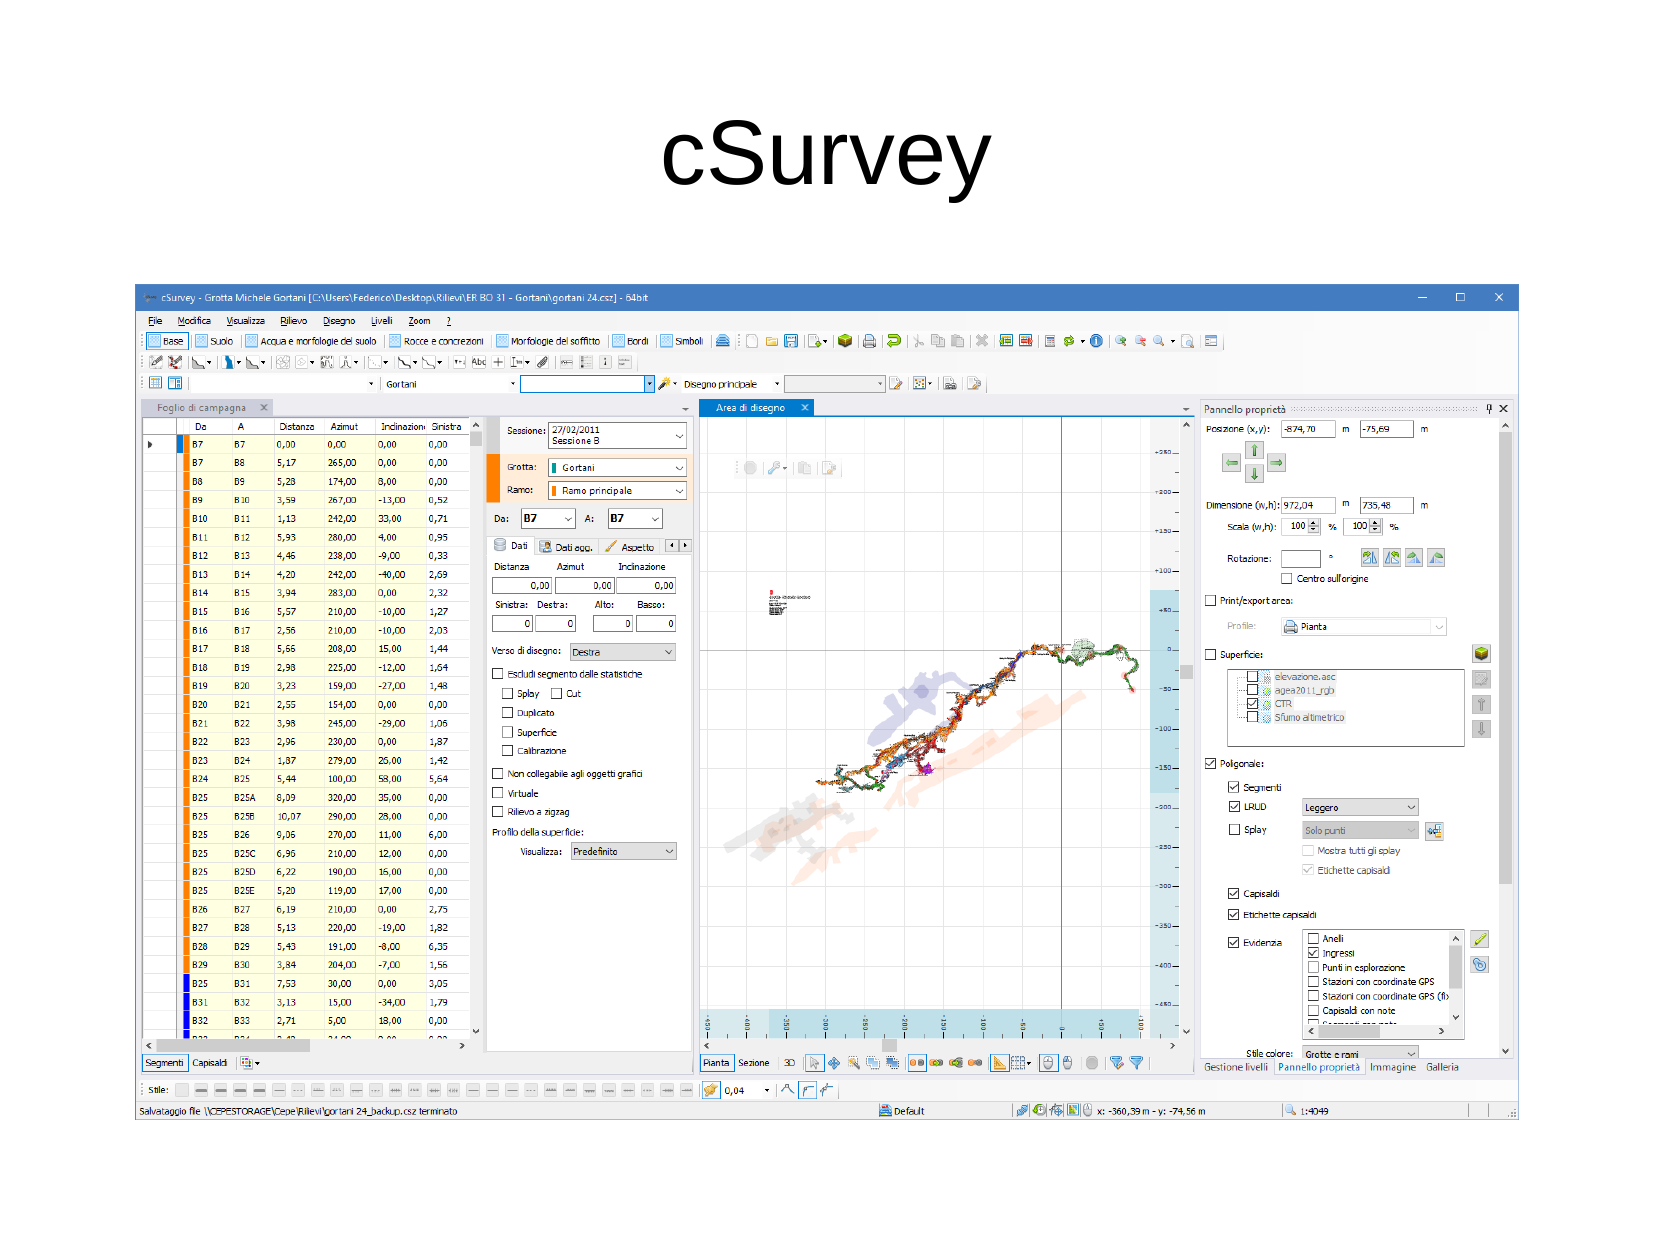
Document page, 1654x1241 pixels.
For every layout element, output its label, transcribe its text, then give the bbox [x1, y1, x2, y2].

title cSurvey [82, 49, 1571, 257]
picture [135, 284, 1519, 1120]
